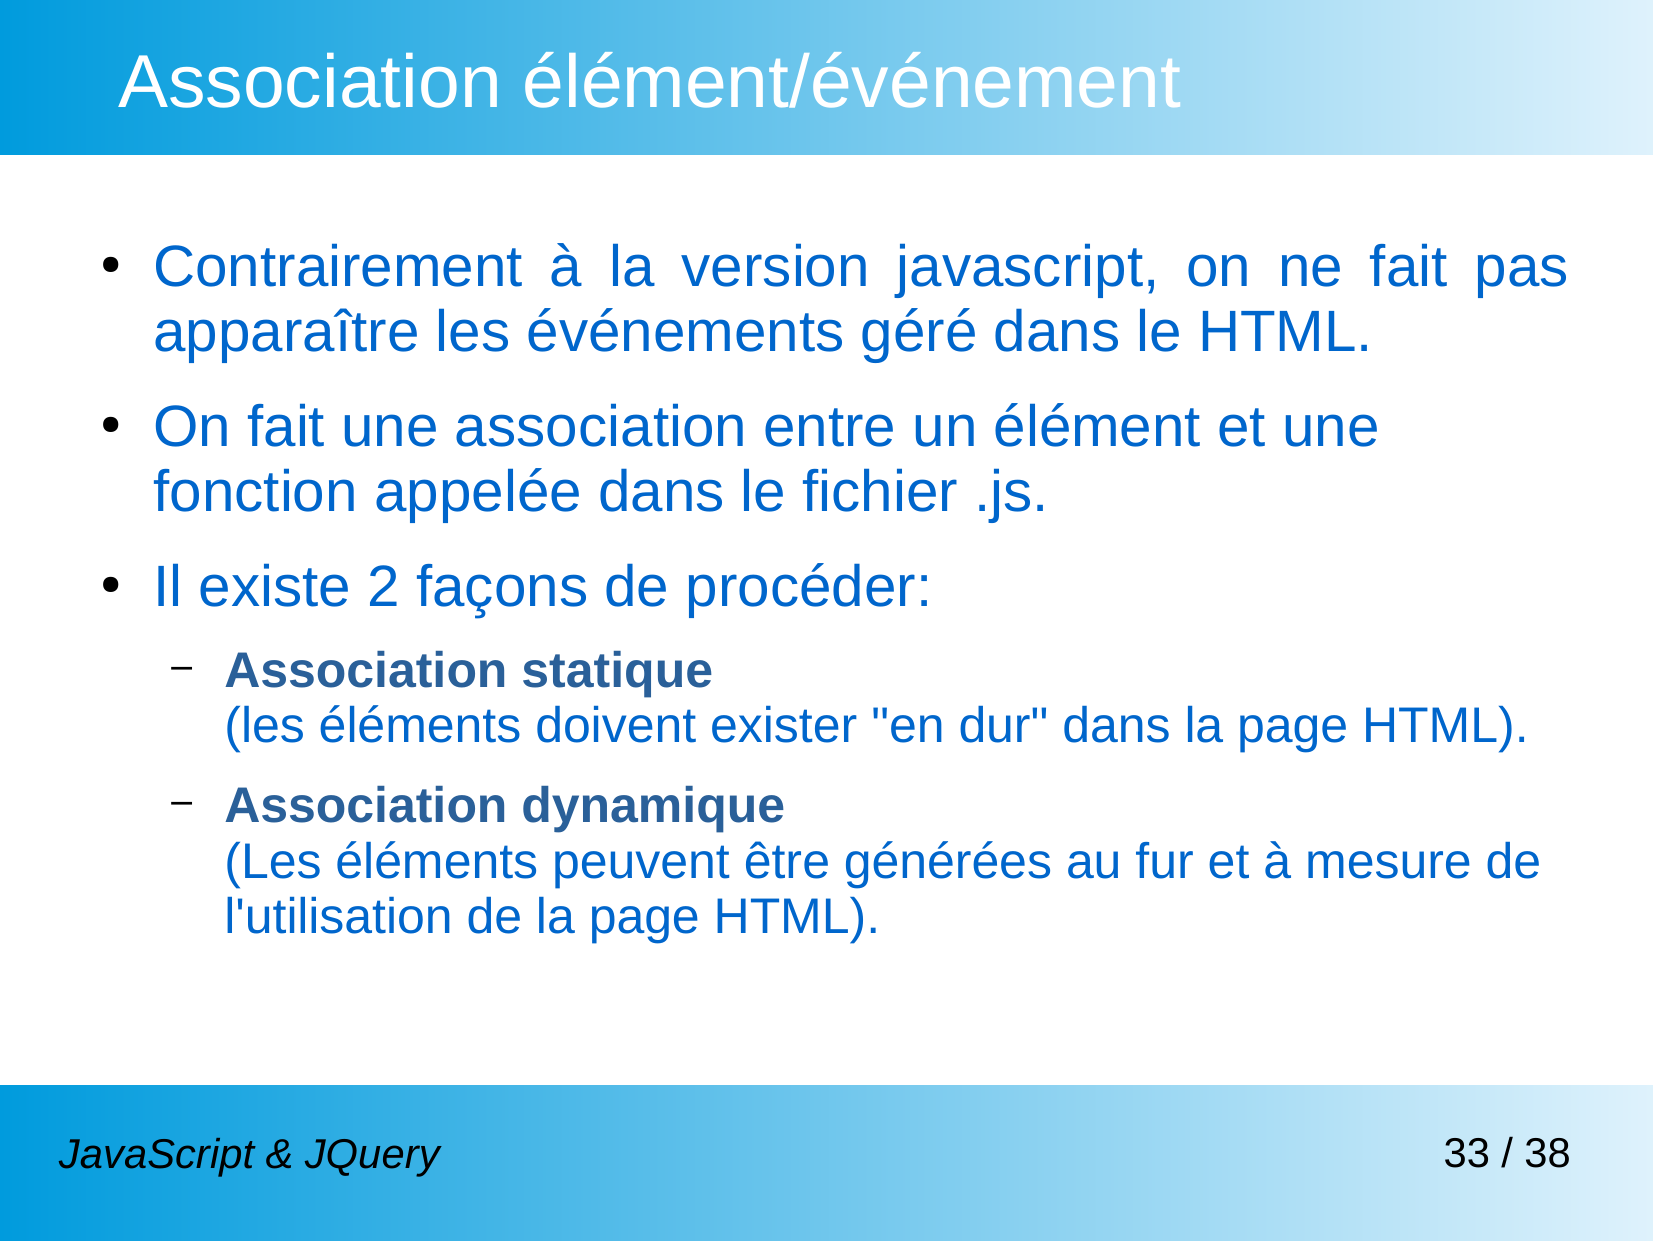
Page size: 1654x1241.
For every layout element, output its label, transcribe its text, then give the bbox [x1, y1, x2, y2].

title Association élément/événement [47, 28, 1536, 134]
list Contrairement à la version javascript, on ne fait pas apparaître les événements géré dans le HTML. On fait une association entre un élément et une fonction appelée dans le fichier .js. Il existe 2 façons de procéder: Association statique (les éléments doivent exister "en dur" dans la page HTML). Association dynamique (Les éléments peuvent être générées au fur et à mesure de l'utilisation de la page HTML). [82, 234, 1571, 954]
